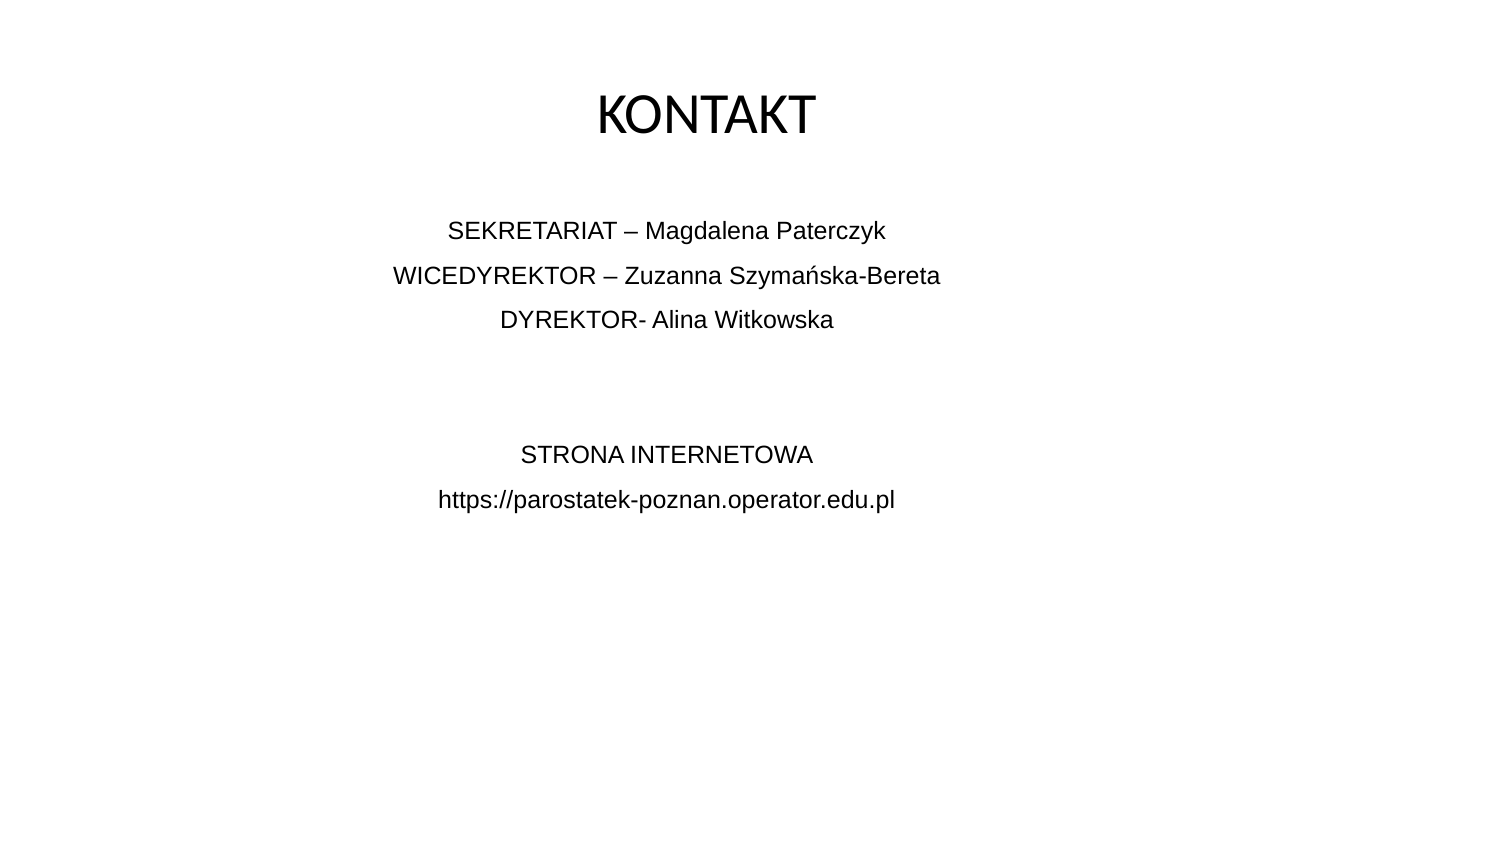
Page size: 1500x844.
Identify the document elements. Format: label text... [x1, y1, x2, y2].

text_box SEKRETARIAT – Magdalena Paterczyk WICEDYREKTOR – Zuzanna Szymańska-Bereta DYREKTOR- Alina Witkowska STRONA INTERNETOWA https://parostatek-poznan.operator.edu.pl [29, 161, 1306, 566]
text_box KONTAKT [88, 67, 1326, 153]
